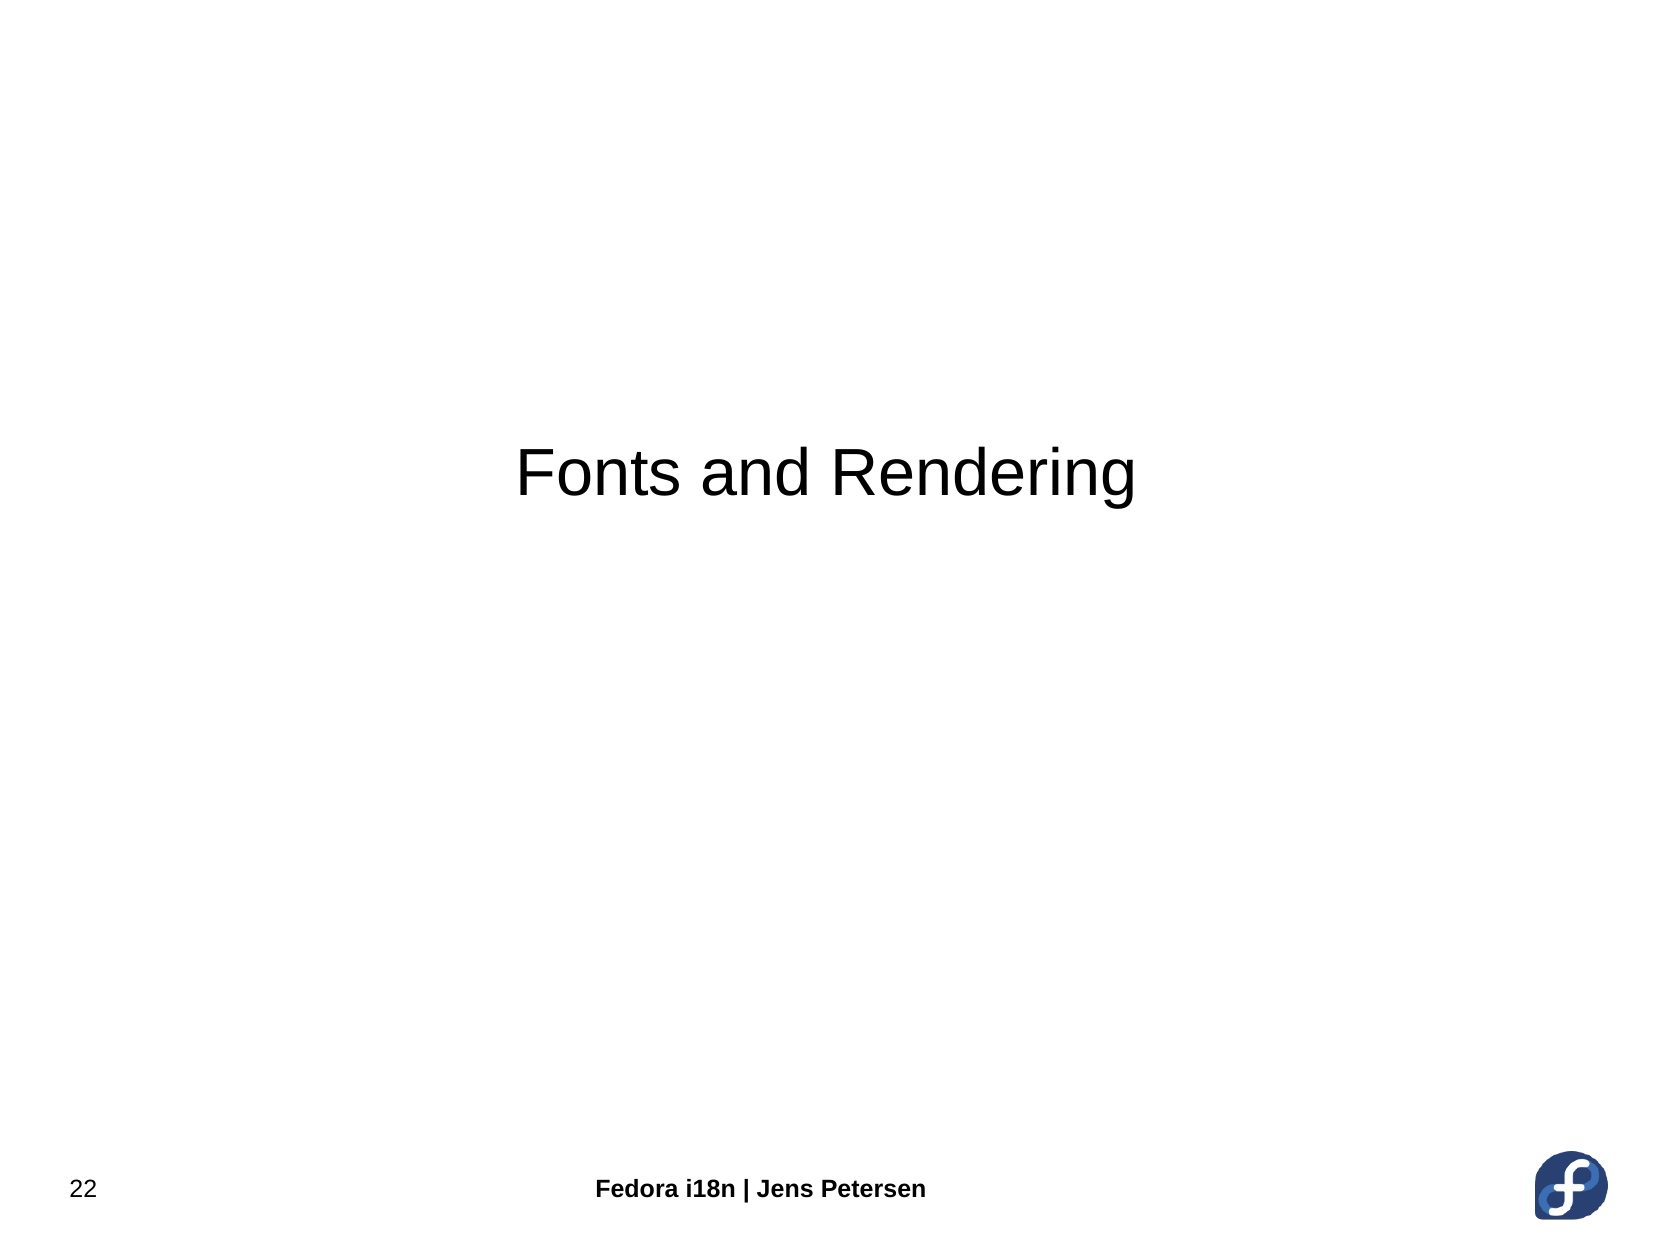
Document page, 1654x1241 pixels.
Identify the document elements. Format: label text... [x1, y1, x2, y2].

subtitle Fonts and Rendering [82, 37, 1571, 907]
picture [1529, 1146, 1613, 1224]
